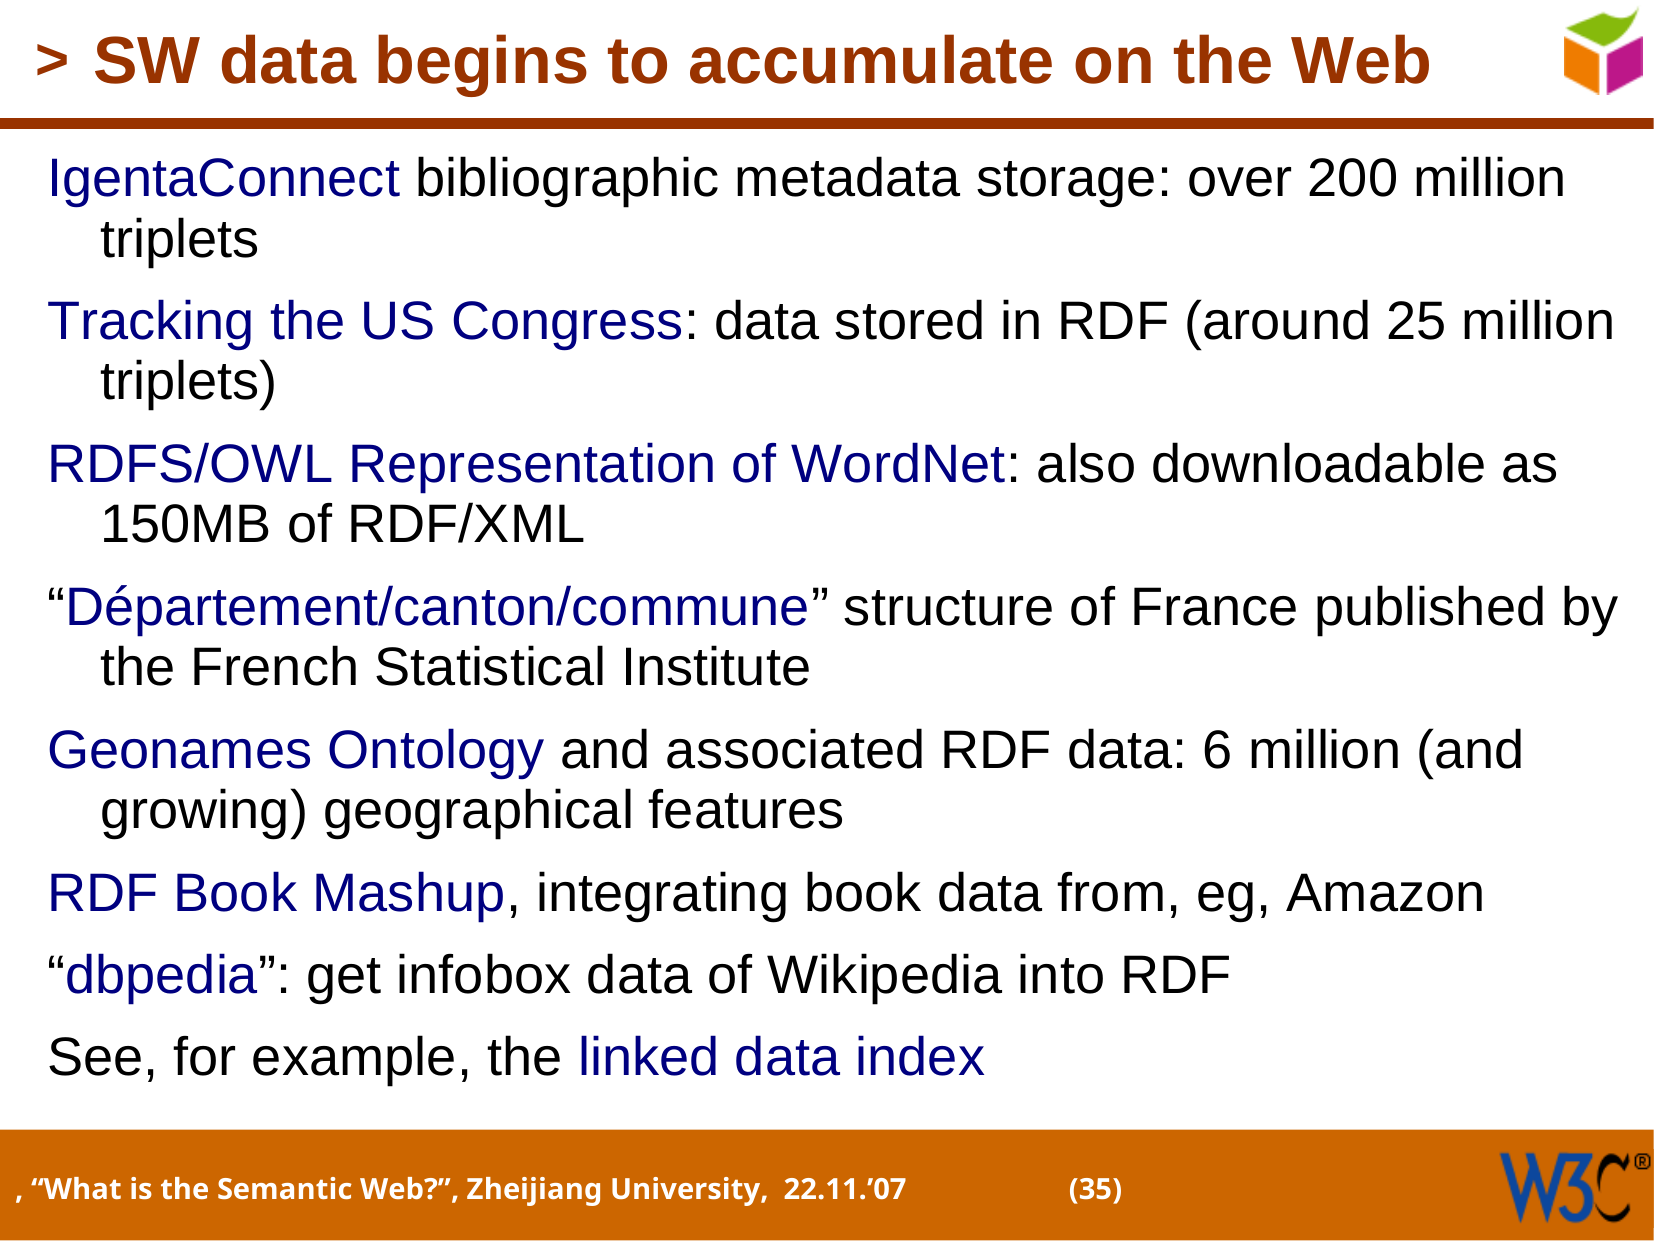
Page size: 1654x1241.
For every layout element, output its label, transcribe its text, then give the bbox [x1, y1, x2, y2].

picture [1564, 5, 1643, 95]
title SW data begins to accumulate on the Web [93, 7, 1493, 111]
list IgentaConnect bibliographic metadata storage: over 200 million triplets Tracking the US Congress: data stored in RDF (around 25 million triplets) RDFS/OWL Representation of WordNet: also downloadable as 150MB of RDF/XML “Département/canton/commune” structure of France published by the French Statistical Institute Geonames Ontology and associated RDF data: 6 million (and growing) geographical features RDF Book Mashup, integrating book data from, eg, Amazon “dbpedia”: get infobox data of Wikipedia into RDF See, for example, the linked data index [29, 147, 1624, 1119]
picture [1495, 1149, 1654, 1228]
